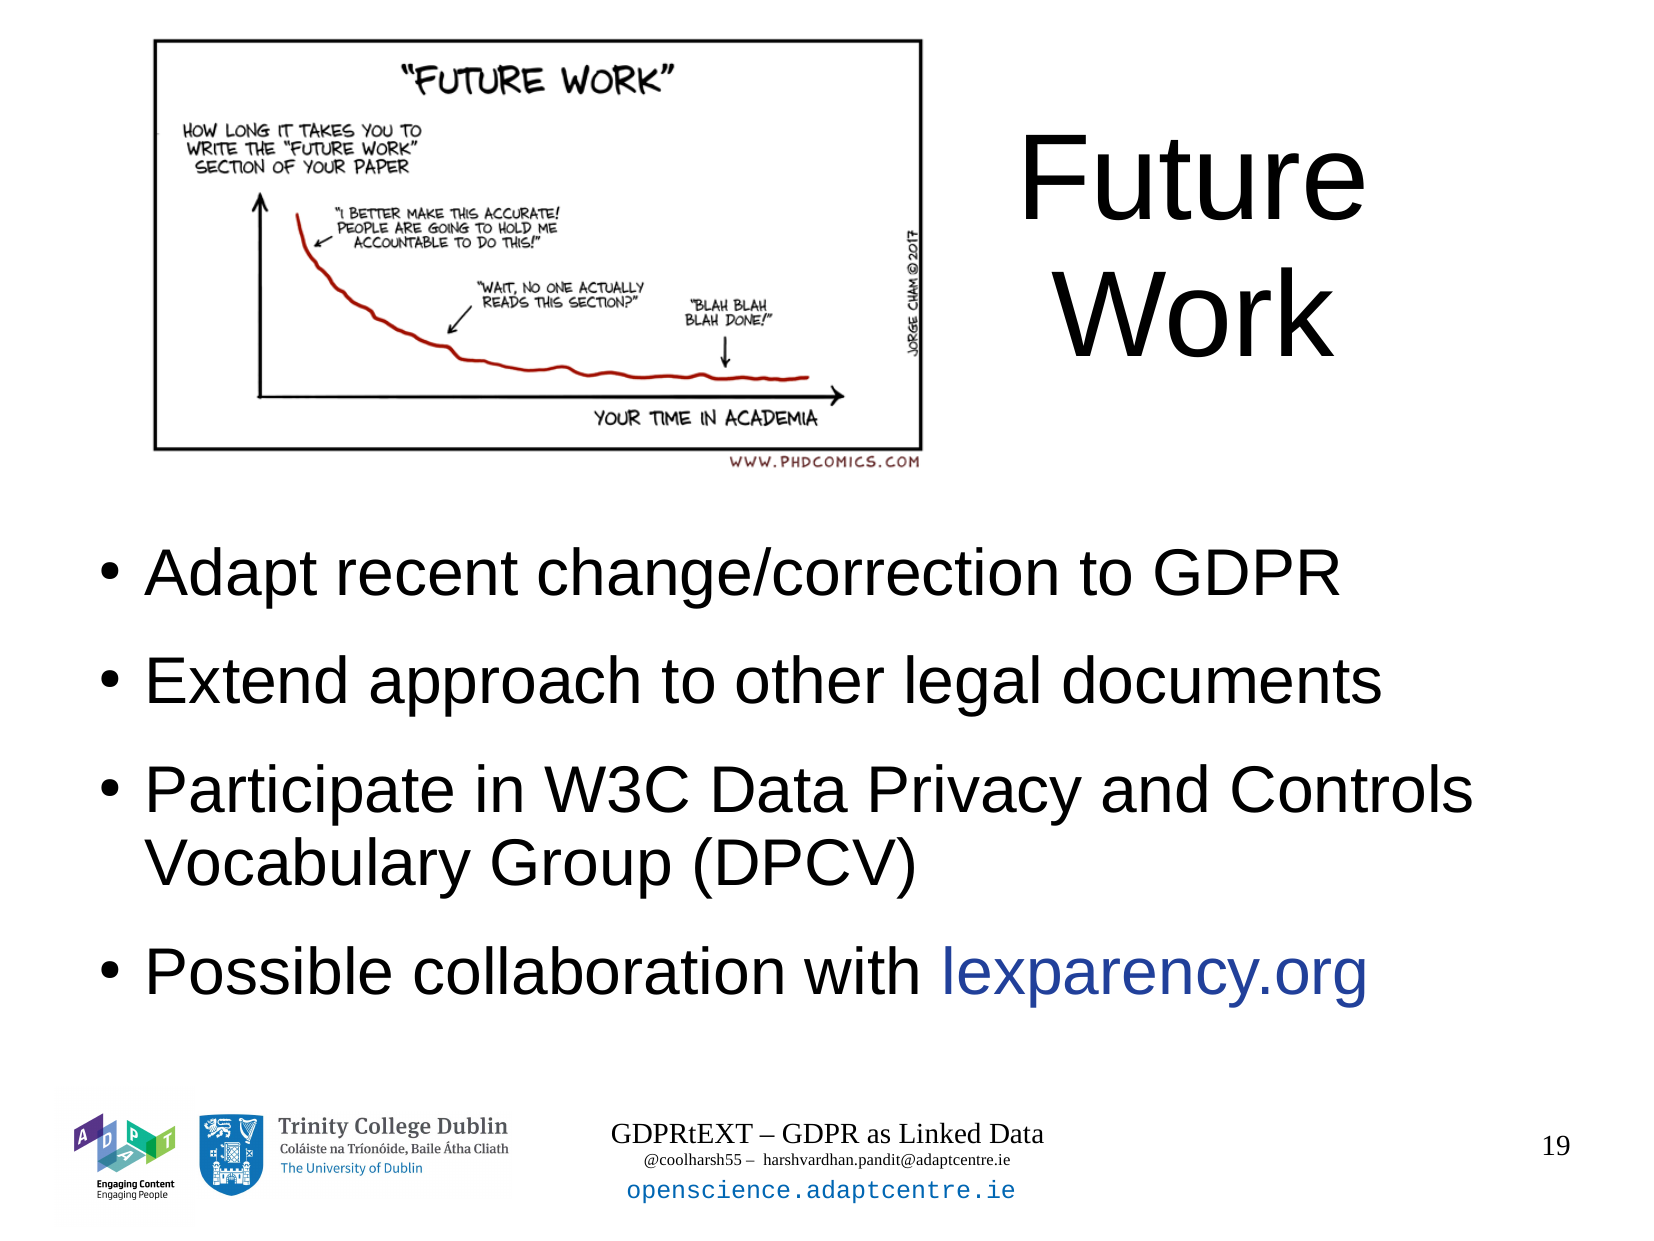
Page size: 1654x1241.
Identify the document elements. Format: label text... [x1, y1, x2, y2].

picture [196, 1111, 512, 1199]
picture [147, 26, 929, 473]
picture [54, 1086, 195, 1227]
list Adapt recent change/correction to GDPR Extend approach to other legal documents Participate in W3C Data Privacy and Controls Vocabulary Group (DPCV) Possible collaboration with lexparency.org [82, 318, 1571, 1010]
title Future Work [929, 130, 1654, 361]
